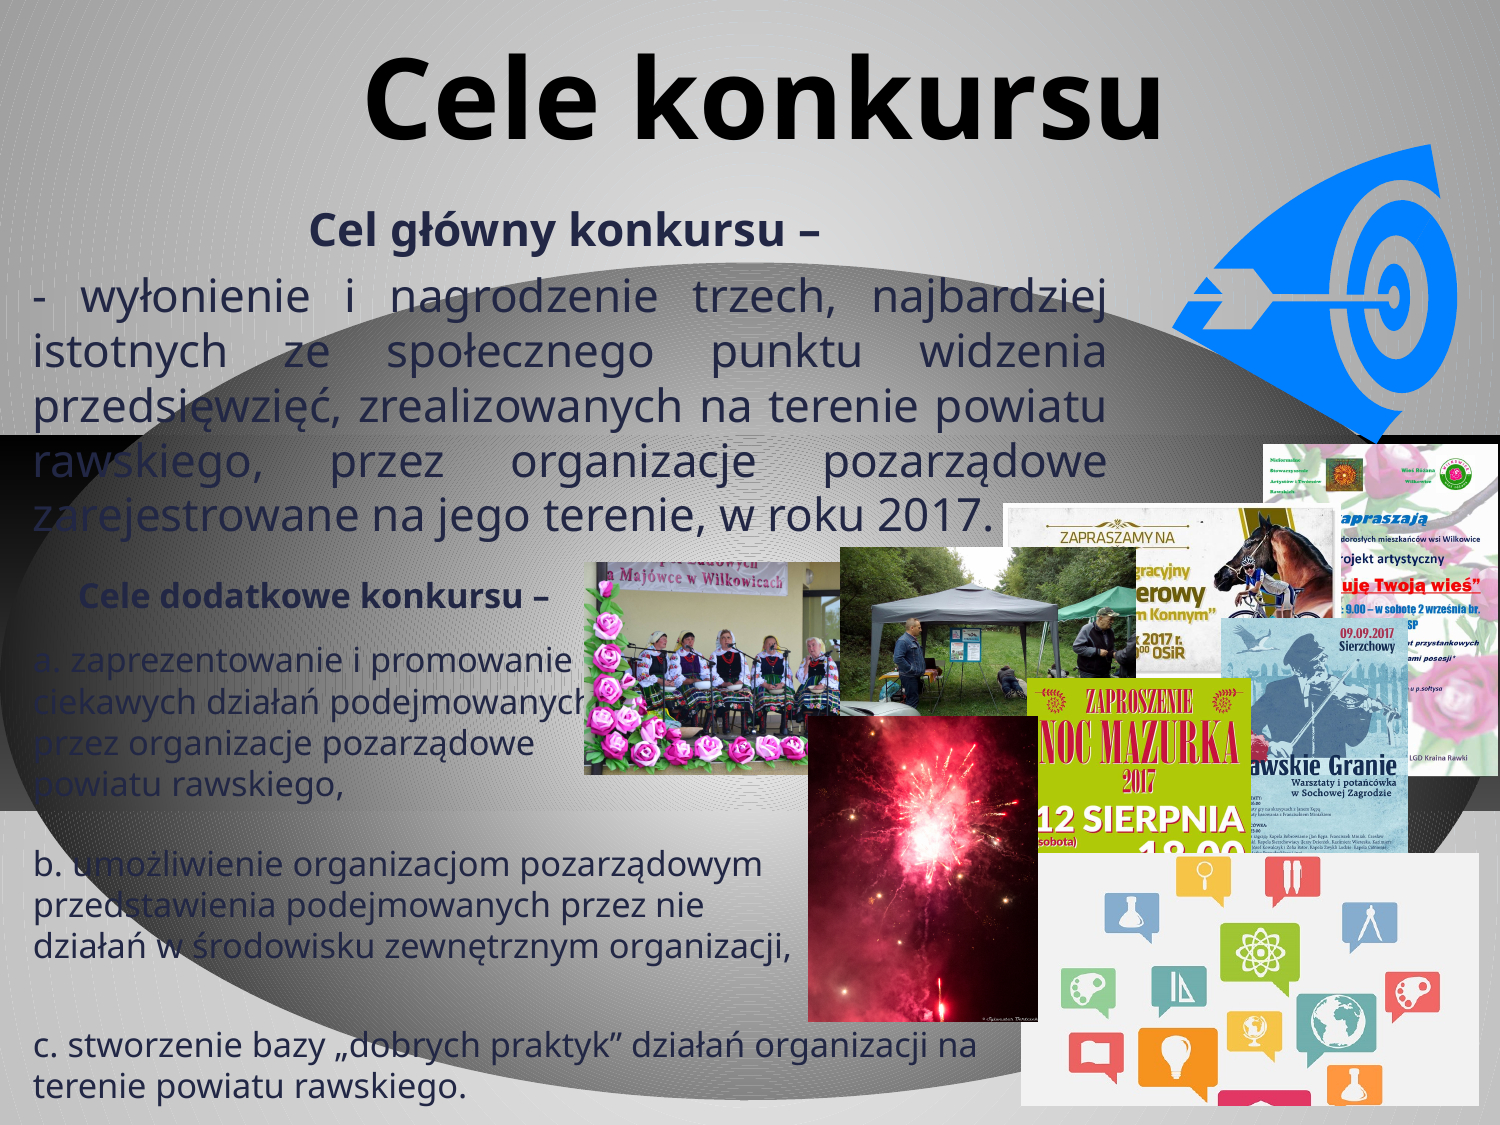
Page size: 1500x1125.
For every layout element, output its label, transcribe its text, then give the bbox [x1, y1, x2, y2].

text_box b. umożliwienie organizacjom pozarządowym przedstawienia podejmowanych przez nie działań w środowisku zewnętrznym organizacji, [17, 834, 808, 1015]
subtitle Cel główny konkursu – - wyłonienie i nagrodzenie trzech, najbardziej istotnych ze społecznego punktu widzenia przedsięwzięć, zrealizowanych na terenie powiatu rawskiego, przez organizacje pozarządowe zarejestrowane na jego terenie, w roku 2017. [17, 193, 1176, 566]
picture [584, 144, 1498, 1106]
title Cele konkursu [17, 19, 1483, 185]
text_box c. stworzenie bazy „dobrych praktyk” działań organizacji na terenie powiatu rawskiego. [17, 1015, 1034, 1125]
text_box Cele dodatkowe konkursu – a. zaprezentowanie i promowanie ciekawych działań podejmowanych przez organizacje pozarządowe powiatu rawskiego, [17, 566, 640, 791]
